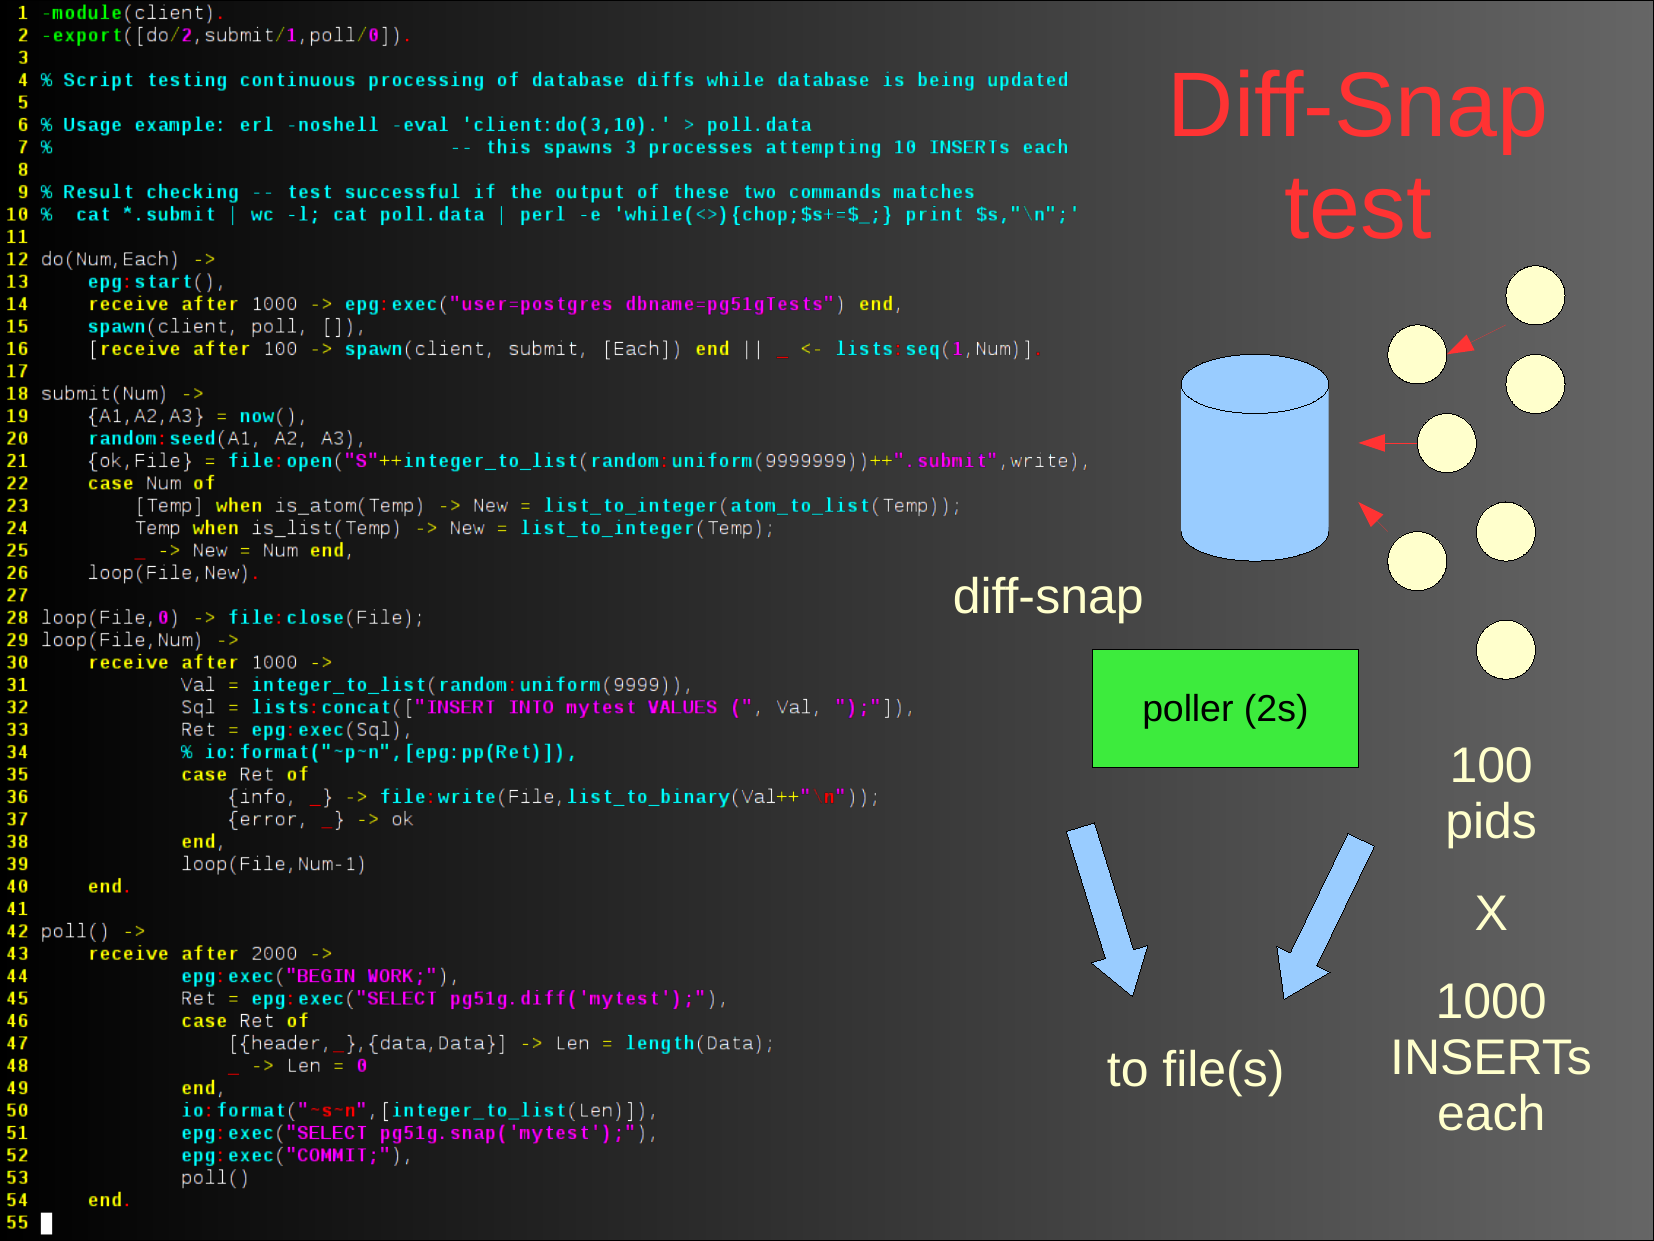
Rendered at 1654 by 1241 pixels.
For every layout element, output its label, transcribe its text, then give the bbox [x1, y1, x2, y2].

text_box [1066, 822, 1148, 997]
text_box [1387, 531, 1447, 591]
text_box [1181, 354, 1329, 562]
text_box [1276, 833, 1375, 1000]
text_box poller (2s) [1092, 649, 1359, 768]
text_box to file(s) [1033, 1033, 1359, 1123]
text_box [1505, 265, 1566, 325]
text_box 1000 INSERTs each [1358, 966, 1625, 1149]
picture [0, 0, 1104, 1241]
text_box Diff-Snap test [1092, 45, 1625, 266]
text_box [1387, 324, 1447, 384]
text_box [1476, 501, 1536, 562]
text_box diff-snap [885, 561, 1211, 650]
text_box [1505, 354, 1566, 414]
text_box X [1417, 877, 1565, 966]
text_box [1476, 620, 1536, 680]
text_box [1417, 413, 1477, 473]
text_box 100 pids [1417, 729, 1565, 857]
